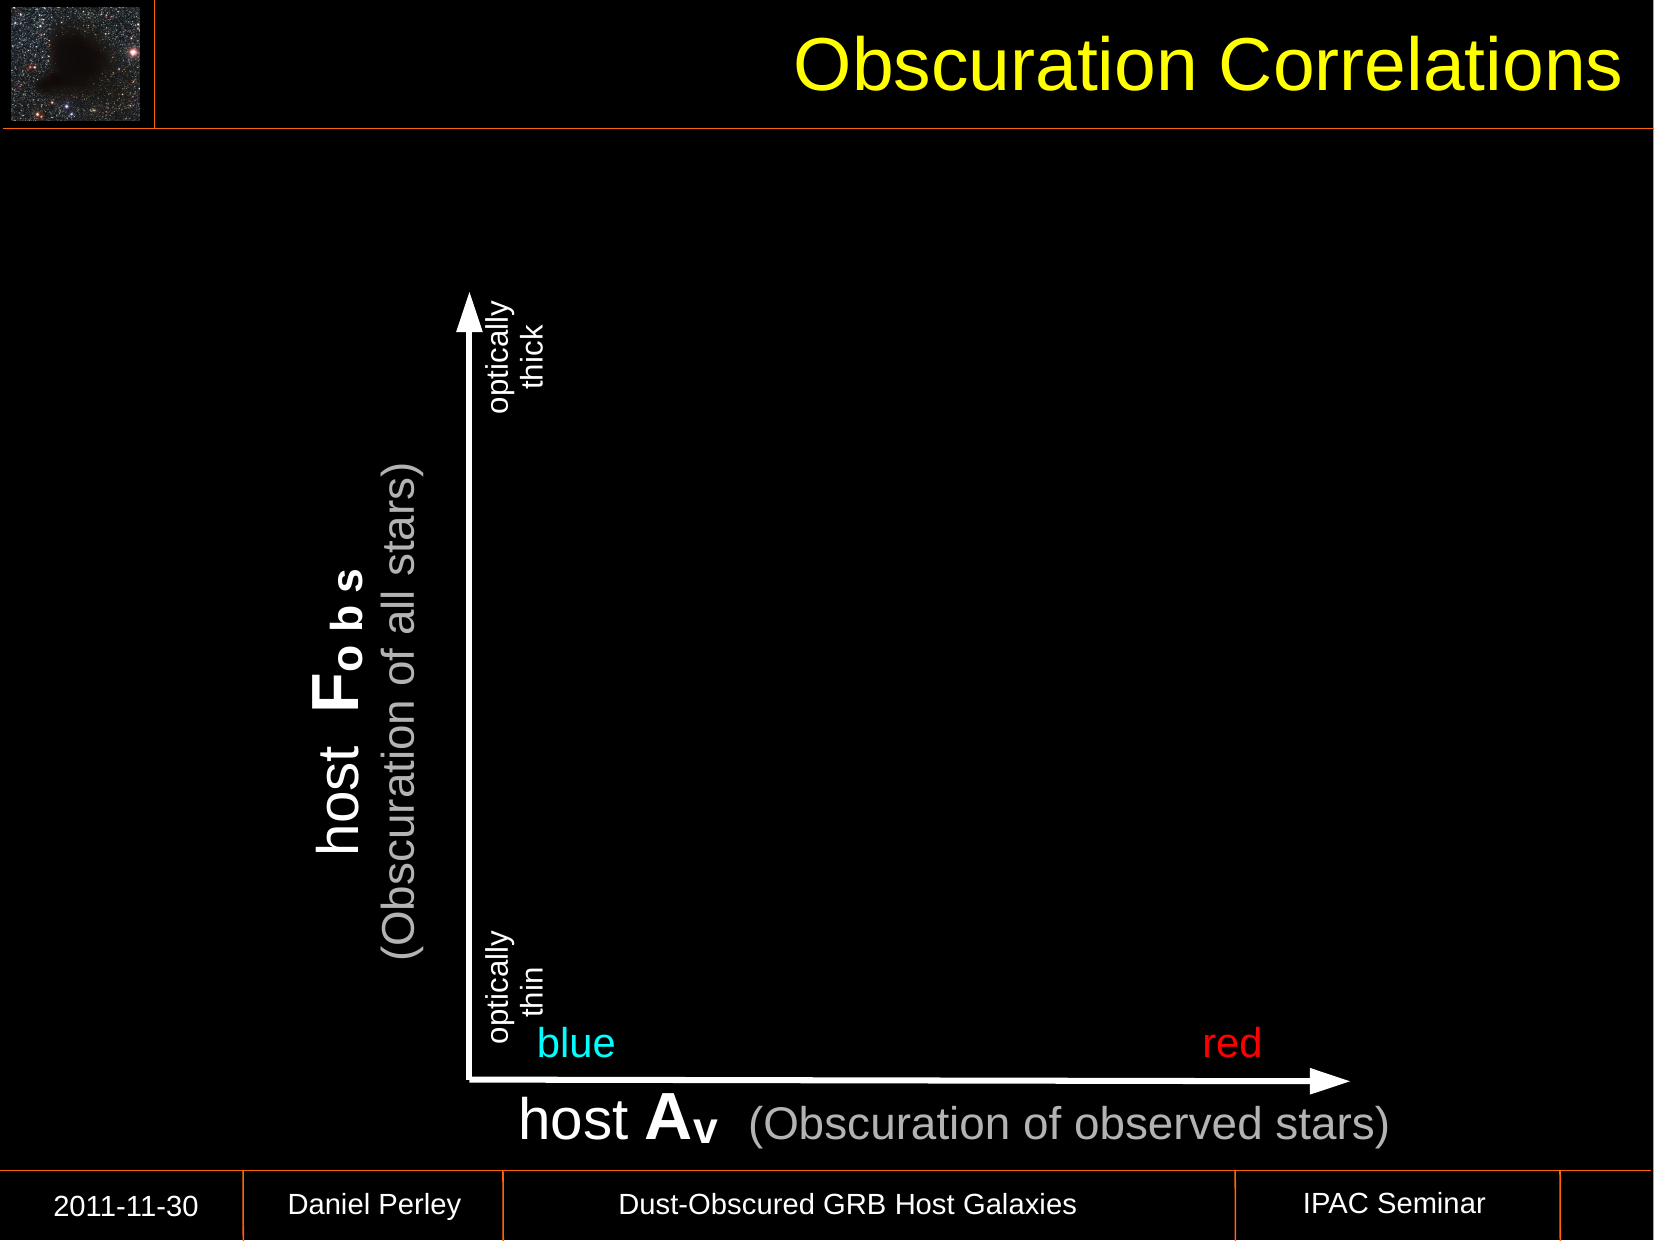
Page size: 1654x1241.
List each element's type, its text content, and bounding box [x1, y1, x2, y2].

picture [11, 7, 140, 121]
title Obscuration Correlations [594, 21, 1624, 108]
text_box host Av (Obscuration of observed stars) [483, 1071, 1426, 1179]
text_box blue red [487, 1012, 1313, 1074]
text_box host Fo b s (Obscuration of all stars) [290, 307, 478, 1117]
text_box optically optically thin thick [472, 242, 557, 1068]
